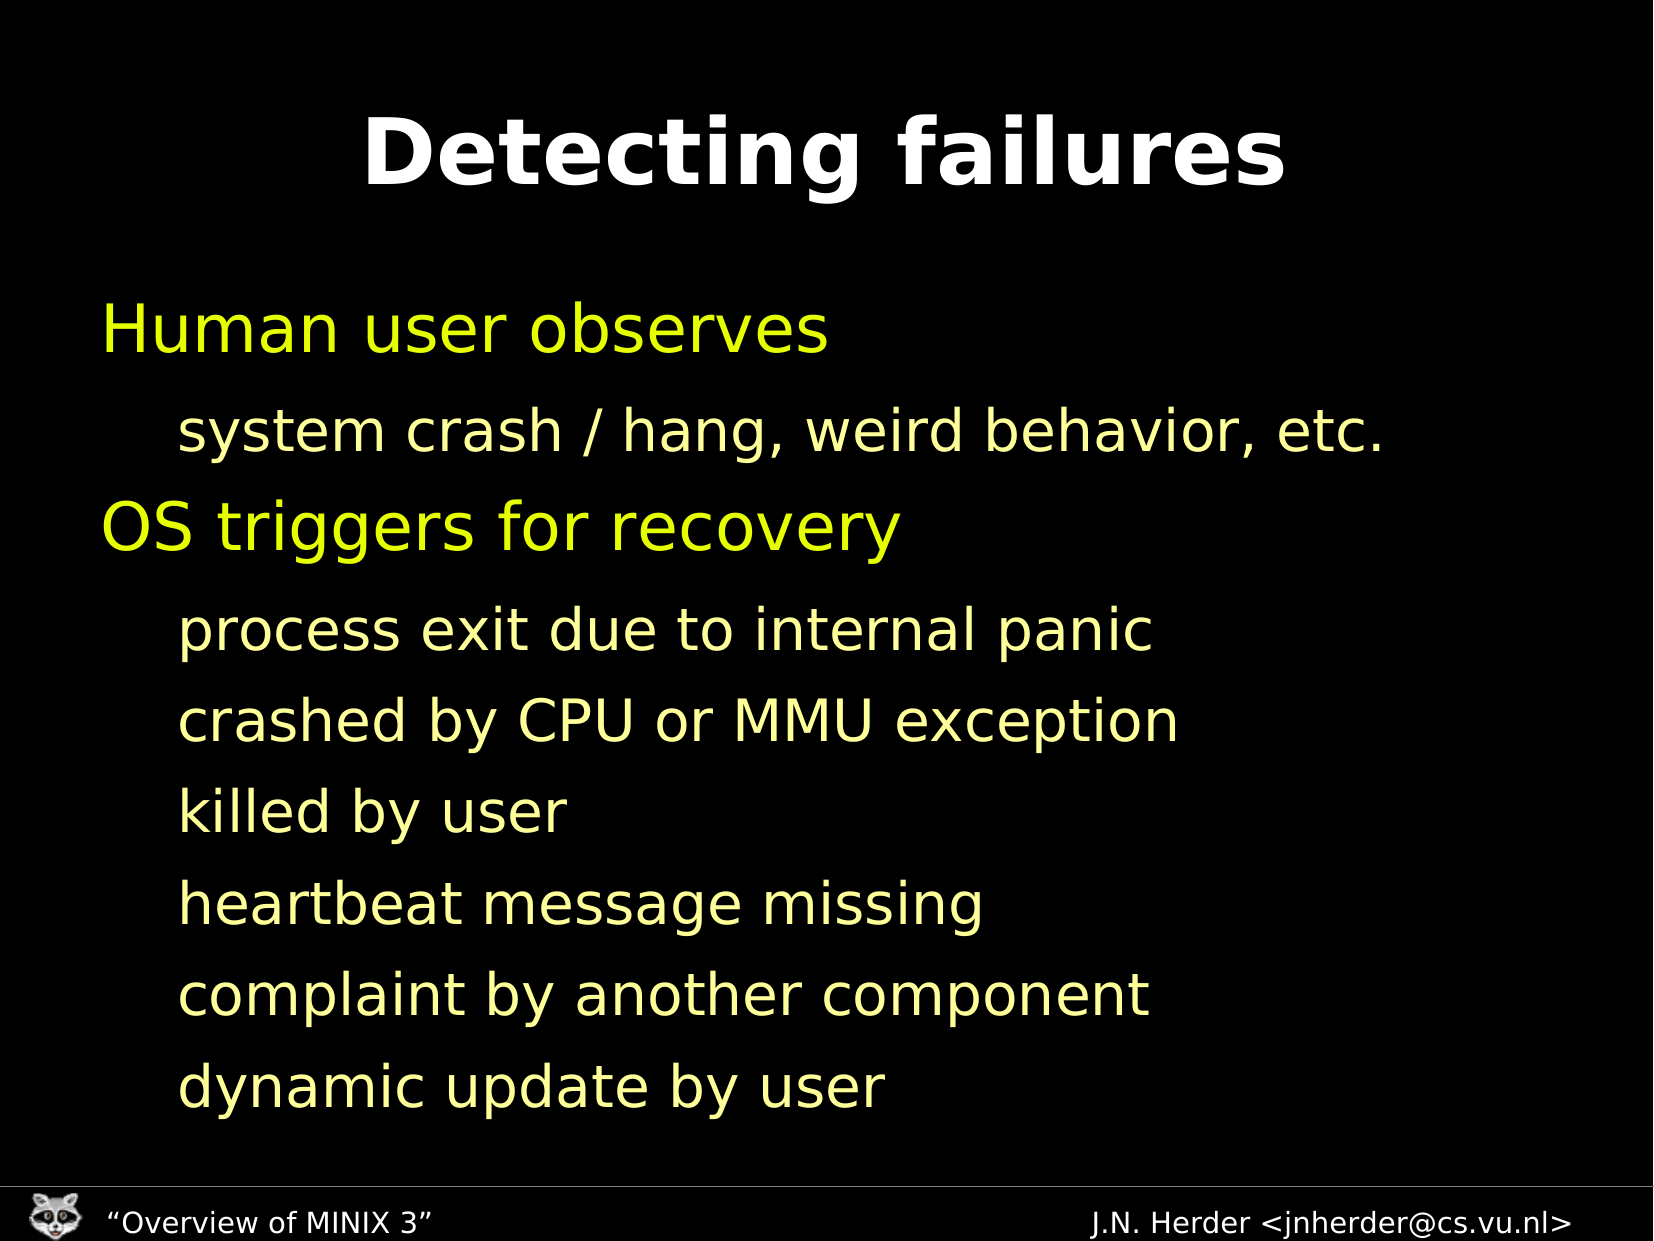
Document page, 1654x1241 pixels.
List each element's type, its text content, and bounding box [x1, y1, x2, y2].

picture [29, 1193, 83, 1241]
title Detecting failures [75, 50, 1576, 256]
list Human user observes system crash / hang, weird behavior, etc. OS triggers for recovery process exit due to internal panic crashed by CPU or MMU exception killed by user heartbeat message missing complaint by another component dynamic update by user [82, 290, 1571, 1121]
